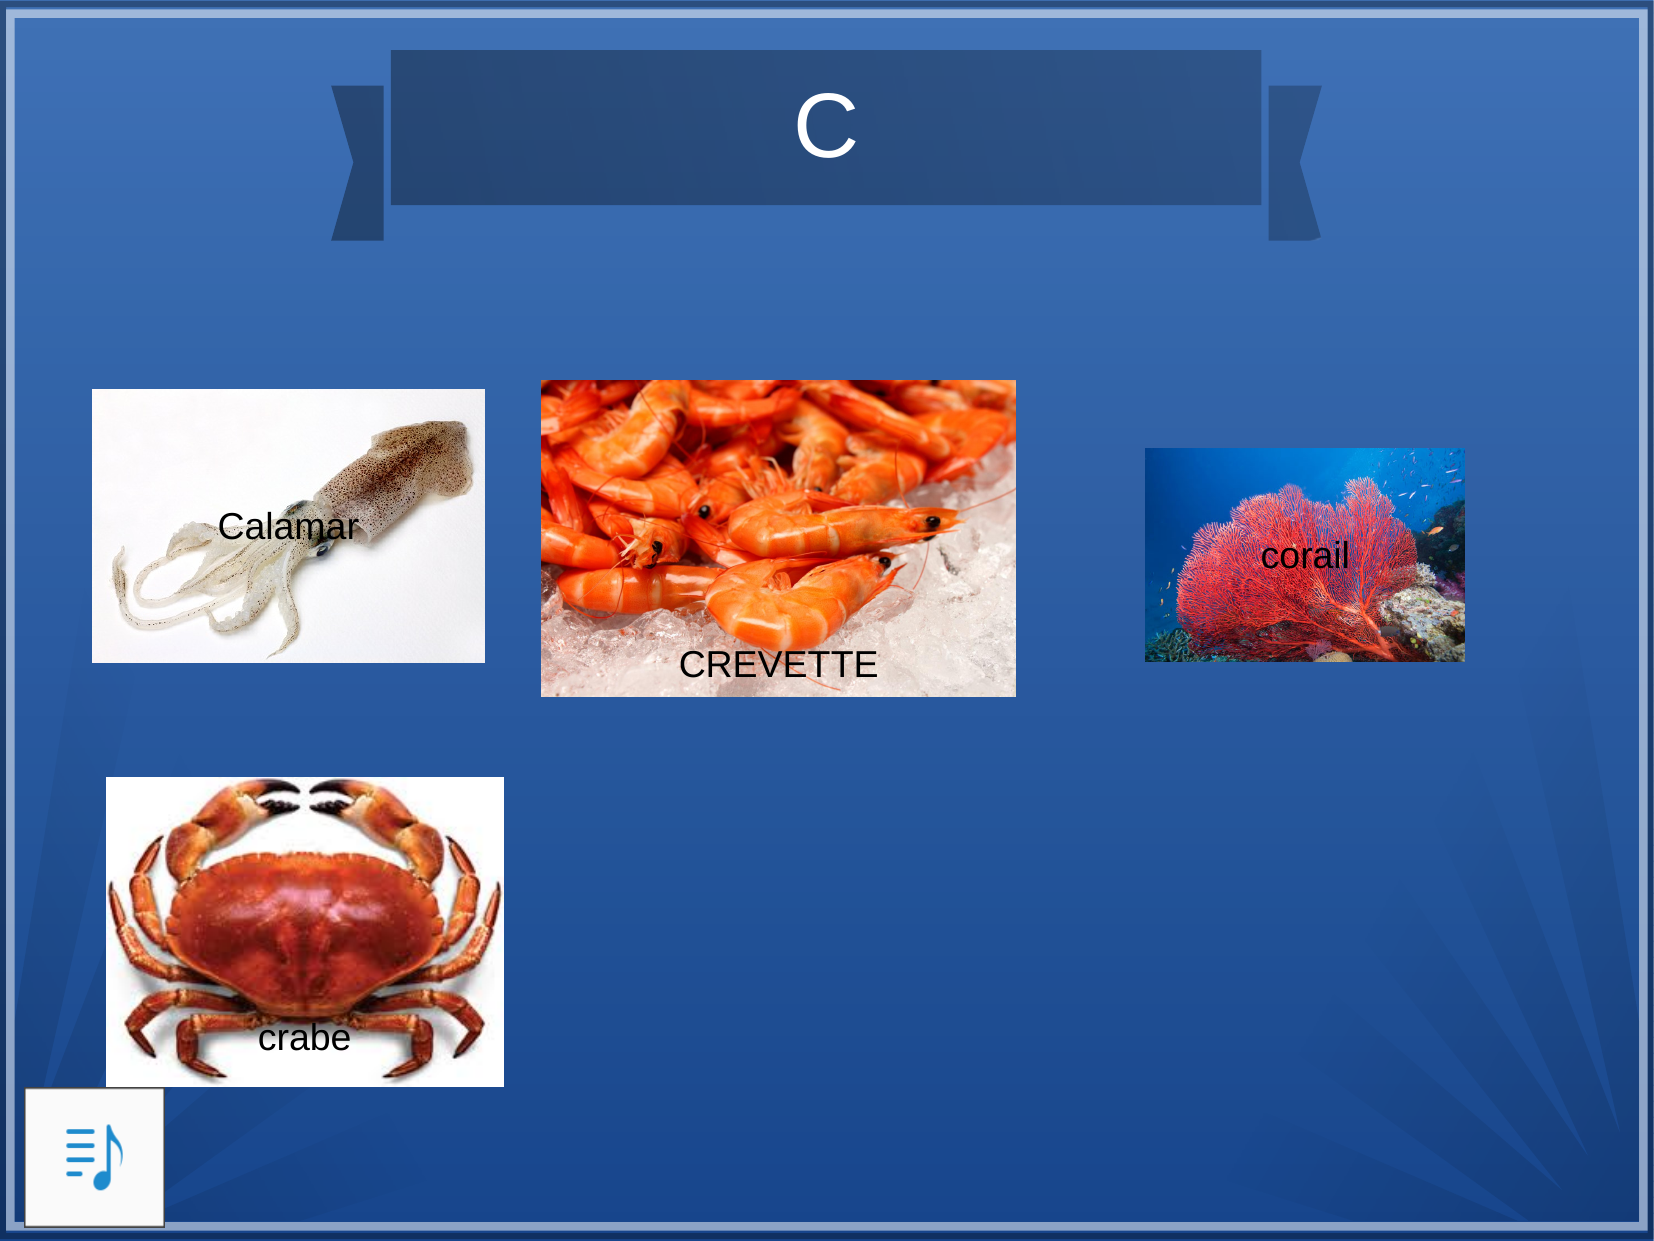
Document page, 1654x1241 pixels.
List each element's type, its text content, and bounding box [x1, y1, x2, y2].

picture [541, 380, 1016, 697]
title C [389, 47, 1264, 205]
picture [106, 777, 504, 1087]
picture [92, 389, 485, 663]
text_box [23, 1086, 166, 1229]
picture [1145, 448, 1465, 662]
